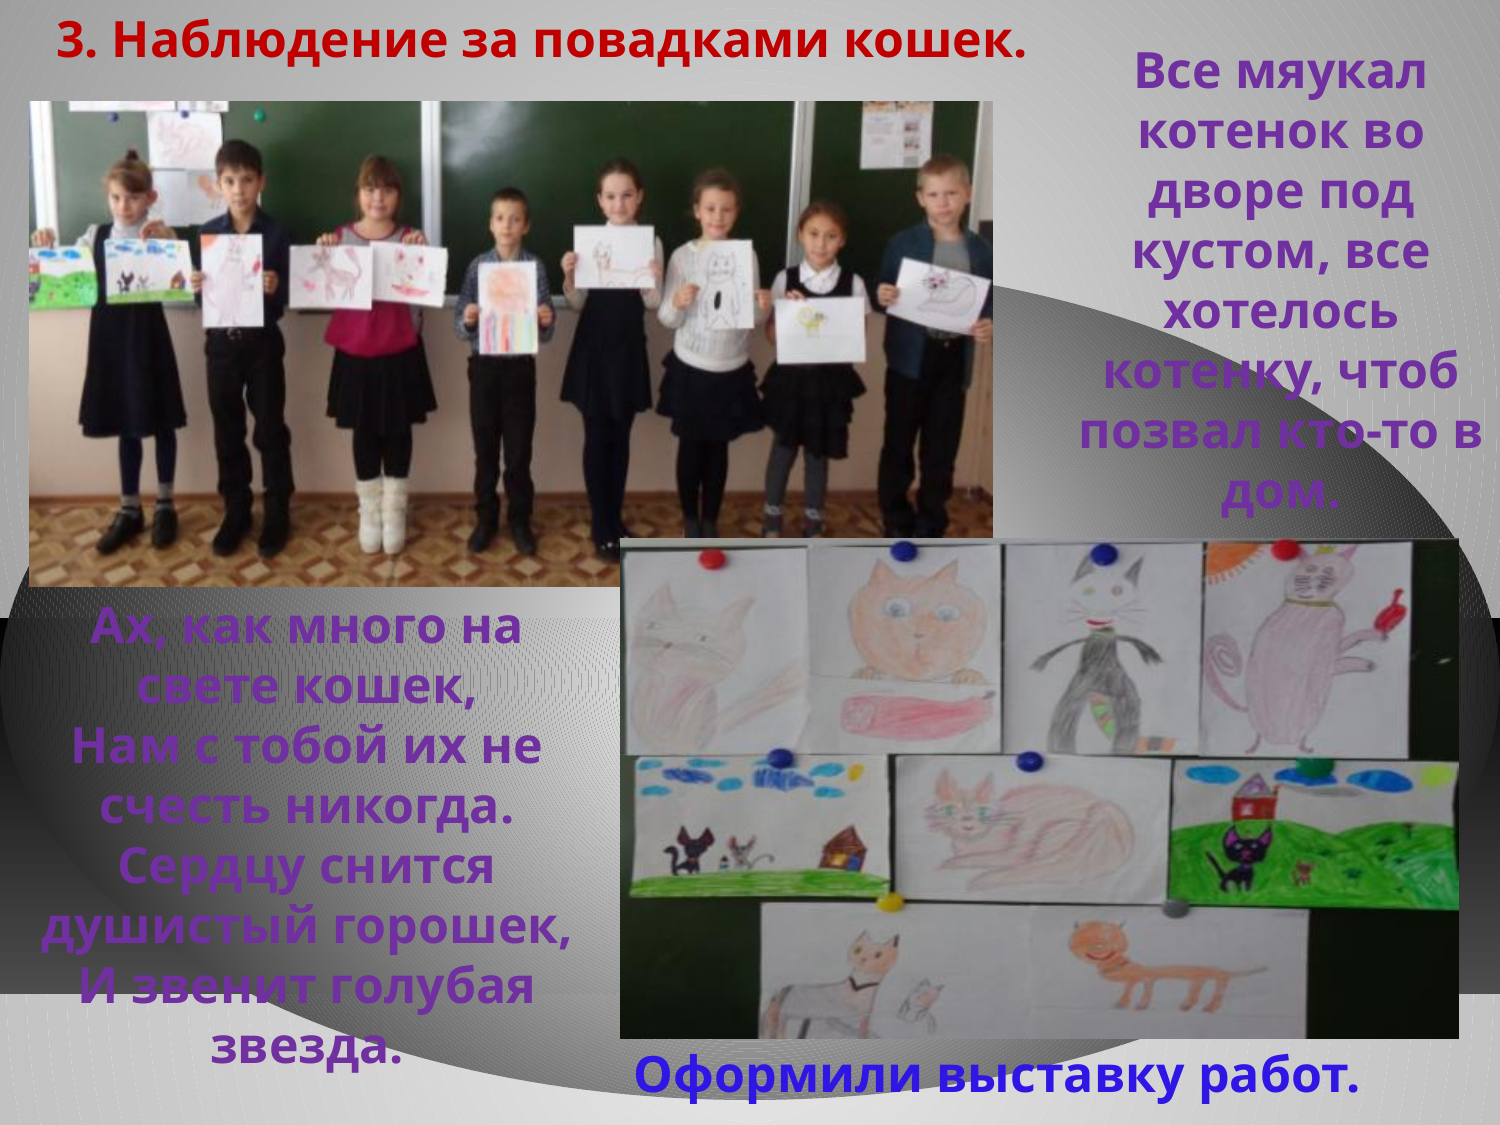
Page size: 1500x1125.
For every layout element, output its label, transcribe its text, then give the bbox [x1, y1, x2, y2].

picture [29, 101, 1459, 1039]
text_box 3. Наблюдение за повадками кошек. [41, 0, 1294, 76]
text_box Все мяукал котенок во дворе под кустом, все хотелось котенку, чтоб позвал кто-то в дом. [1062, 31, 1500, 531]
text_box Ах, как много на свете кошек, Нам с тобой их не счесть никогда. Сердцу снится душистый горошек, И звенит голубая звезда. [0, 586, 615, 1086]
text_box Оформили выставку работ. [549, 1034, 1459, 1111]
